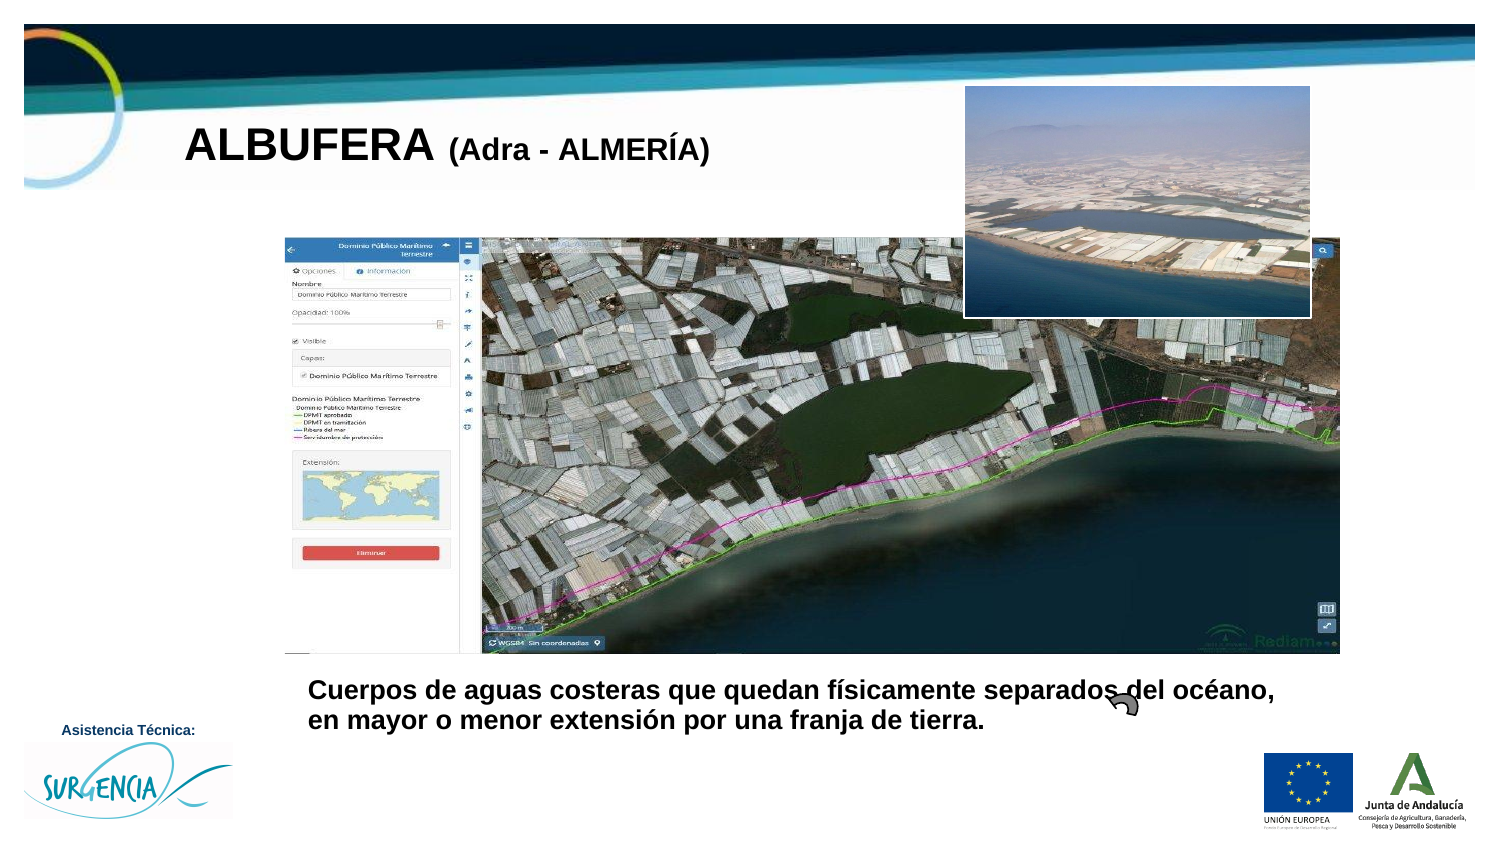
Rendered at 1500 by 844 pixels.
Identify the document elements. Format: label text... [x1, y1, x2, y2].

picture [24, 742, 233, 819]
picture [964, 86, 1311, 317]
text_box Asistencia Técnica: [41, 705, 216, 754]
text_box [1106, 693, 1138, 716]
text_box ALBUFERA (Adra - ALMERÍA) [150, 102, 745, 185]
picture [24, 24, 1475, 190]
text_box Cuerpos de aguas costeras que quedan físicamente separados del océano, en mayor o menor extensión por una franja de tierra. [295, 667, 1297, 736]
picture [284, 237, 1340, 654]
picture [1264, 753, 1476, 830]
